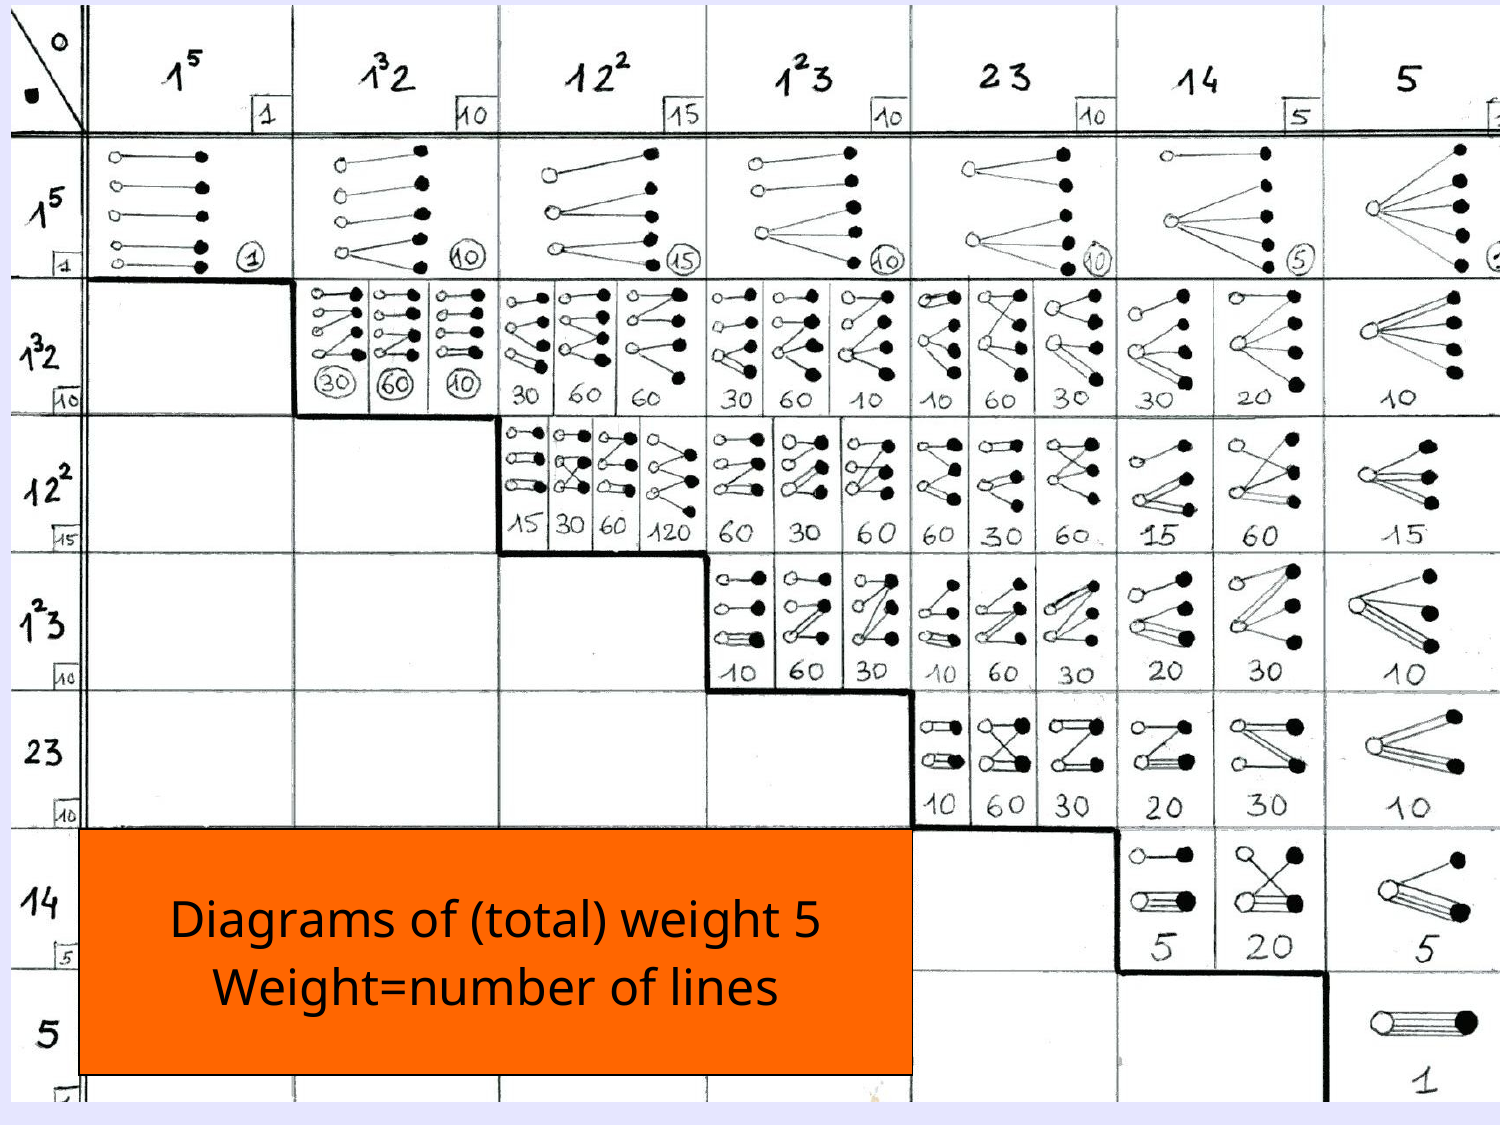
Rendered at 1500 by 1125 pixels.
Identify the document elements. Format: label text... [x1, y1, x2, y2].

text_box Diagrams of (total) weight 5 Weight=number of lines [79, 829, 913, 1075]
picture [11, 5, 1500, 1102]
